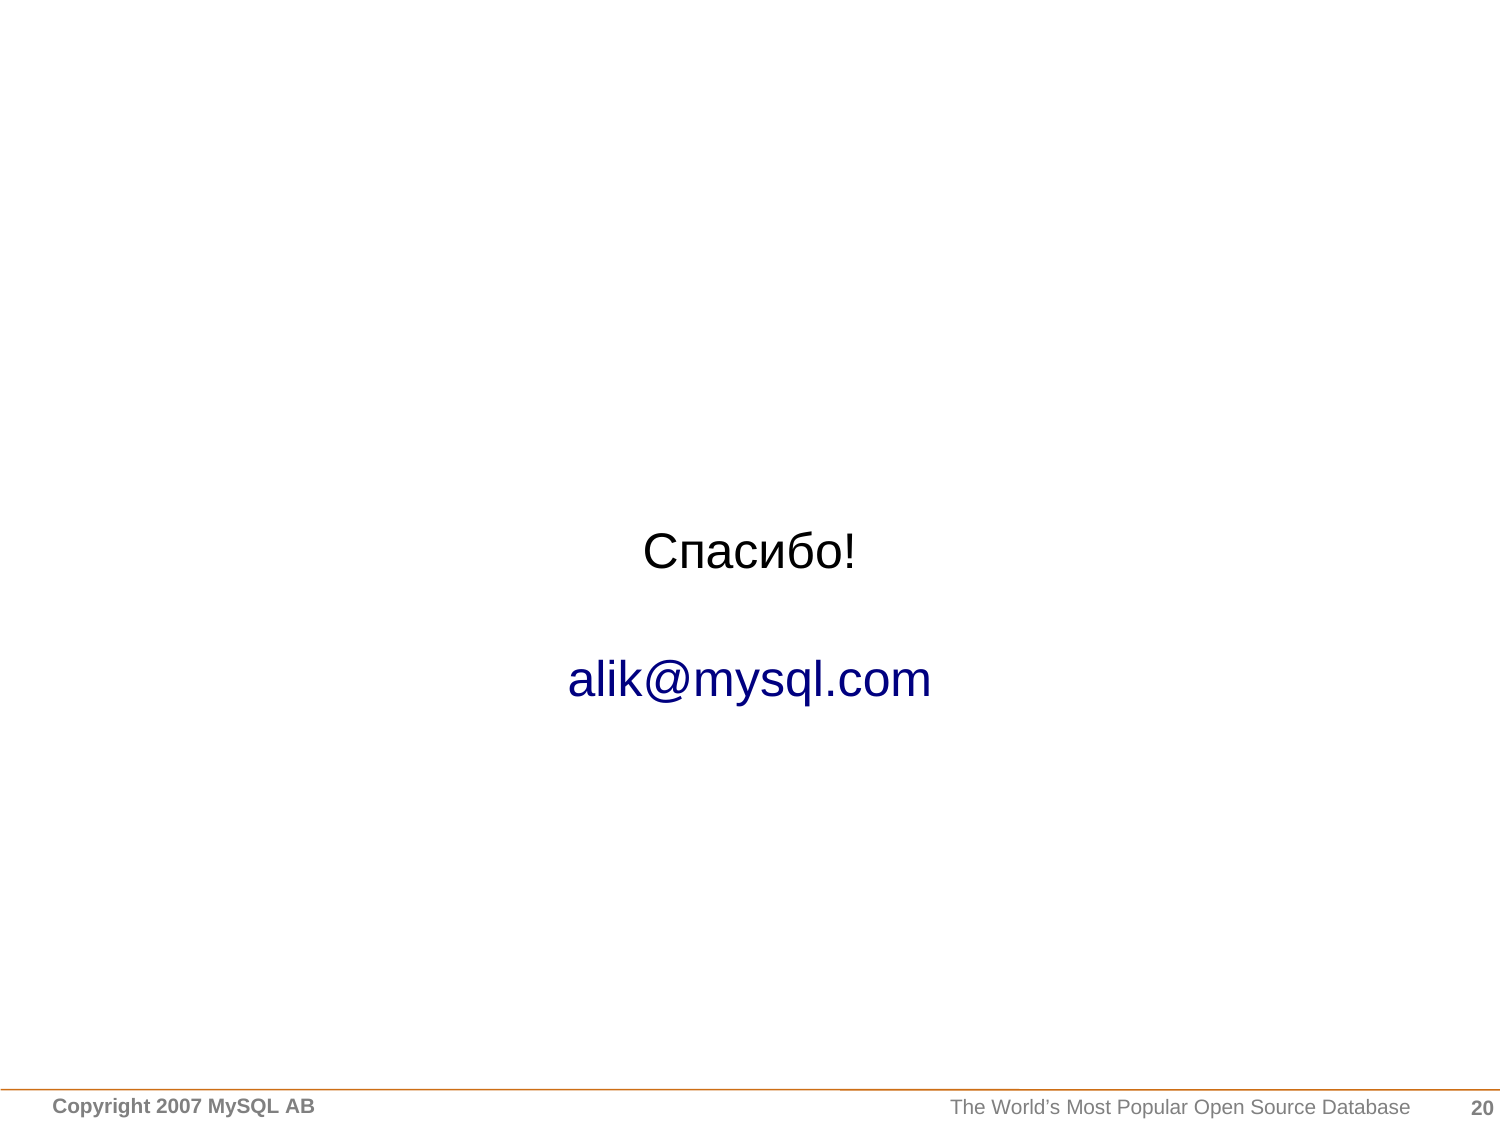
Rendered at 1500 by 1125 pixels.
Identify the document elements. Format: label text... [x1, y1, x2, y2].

subtitle Спасибо! alik@mysql.com [112, 257, 1388, 1105]
